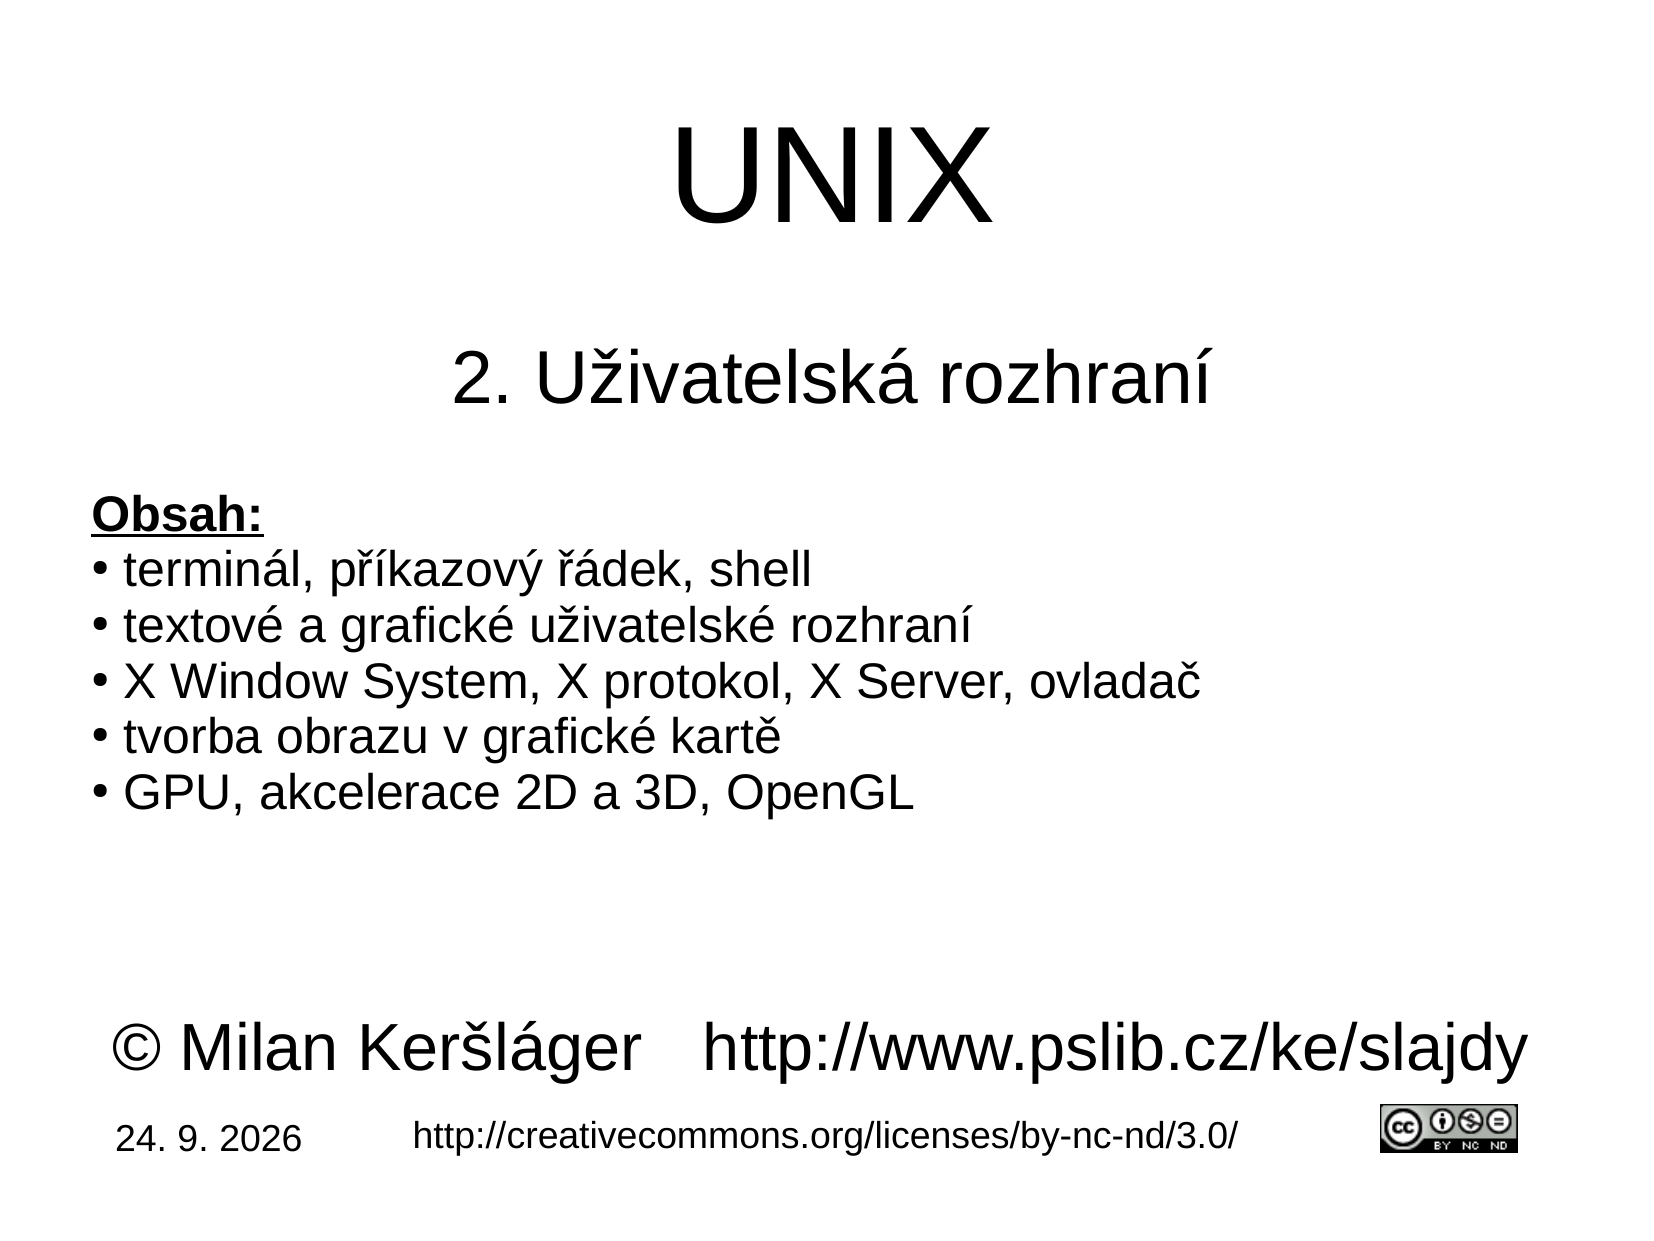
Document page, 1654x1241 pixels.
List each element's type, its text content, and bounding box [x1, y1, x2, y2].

text_box Obsah: terminál, příkazový řádek, shell textové a grafické uživatelské rozhraní X Window System, X protokol, X Server, ovladač tvorba obrazu v grafické kartě GPU, akcelerace 2D a 3D, OpenGL [76, 478, 1583, 828]
picture [1380, 1104, 1518, 1153]
text_box http://creativecommons.org/licenses/by-nc-nd/3.0/ [339, 1107, 1313, 1165]
text_box 14.3.2012 [100, 1110, 337, 1168]
title UNIX 2. Uživatelská rozhraní [88, 56, 1577, 461]
list © Milan Keršláger http://www.pslib.cz/ke/slajdy [76, 1009, 1565, 1087]
